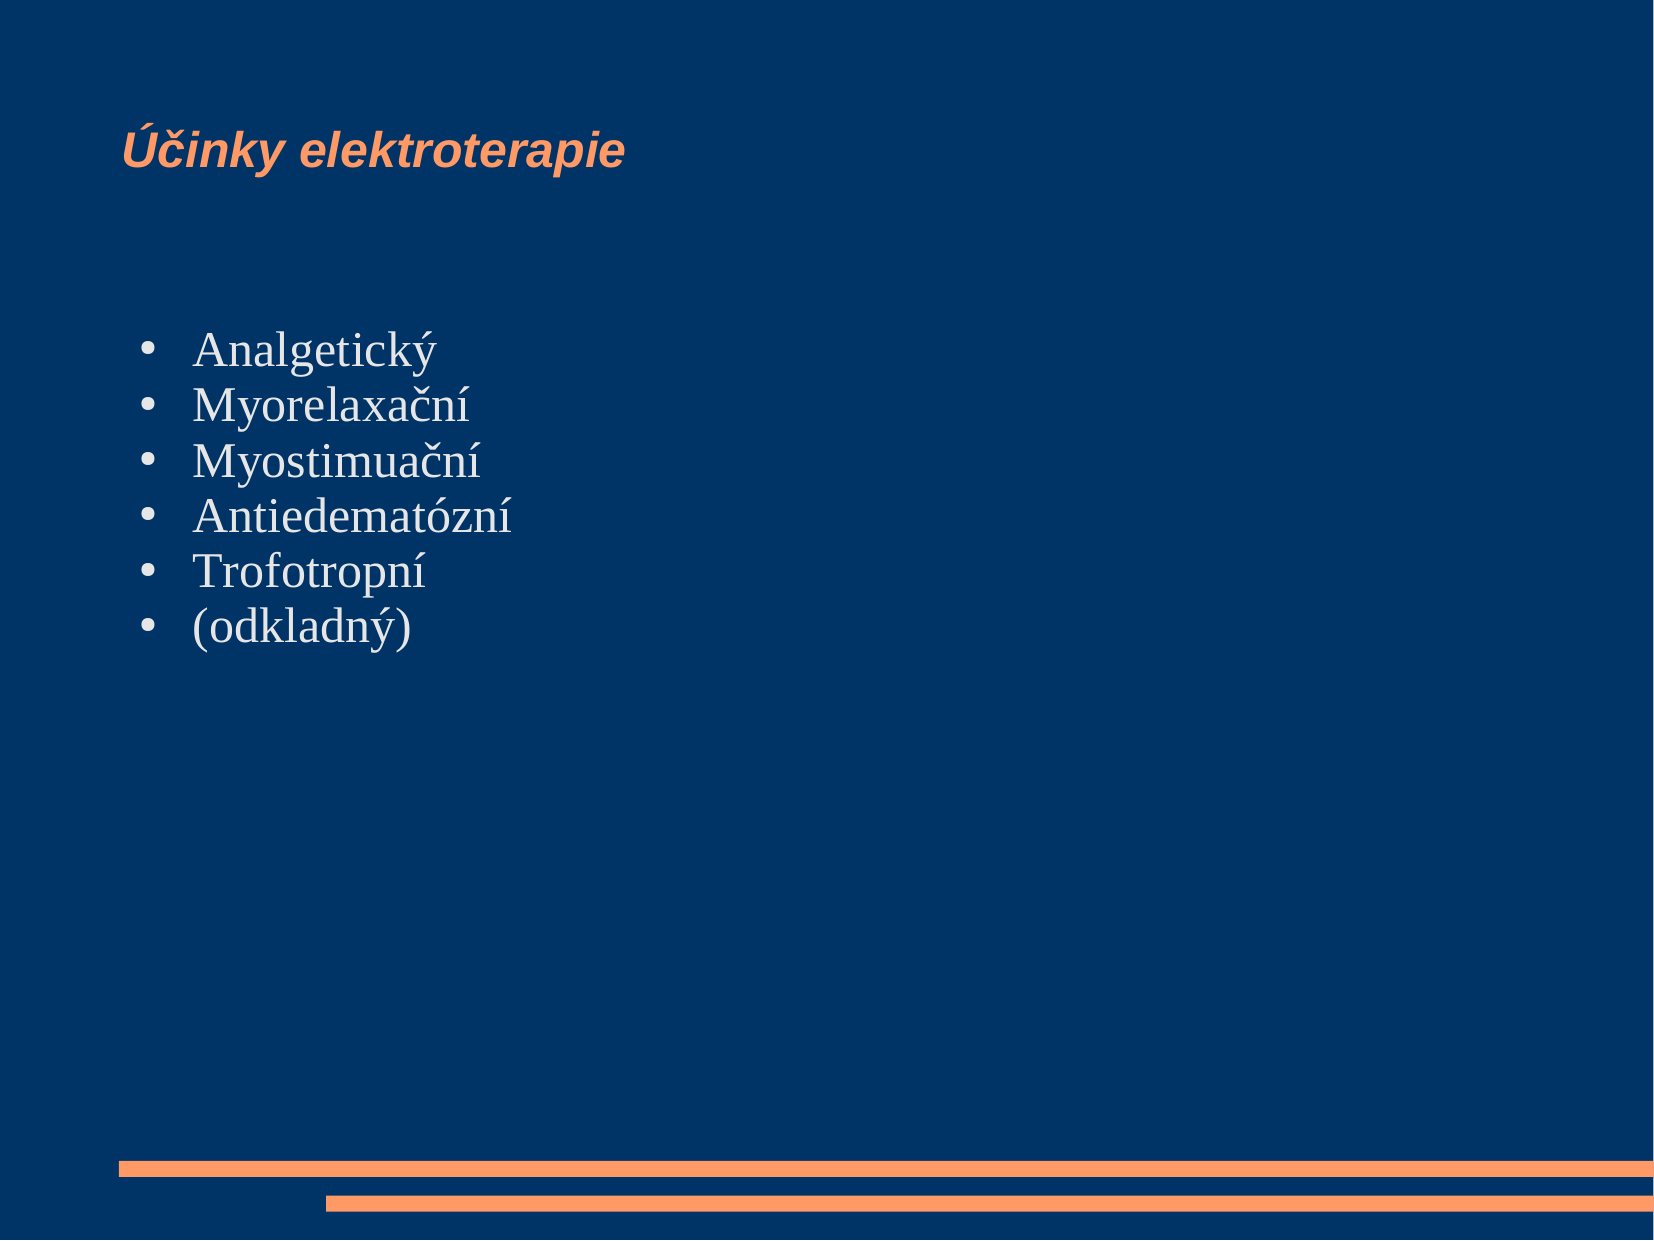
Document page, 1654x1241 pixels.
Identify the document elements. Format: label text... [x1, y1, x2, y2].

title Účinky elektroterapie [121, 46, 1534, 254]
list Analgetický Myorelaxační Myostimuační Antiedematózní Trofotropní (odkladný) [121, 322, 1561, 1132]
